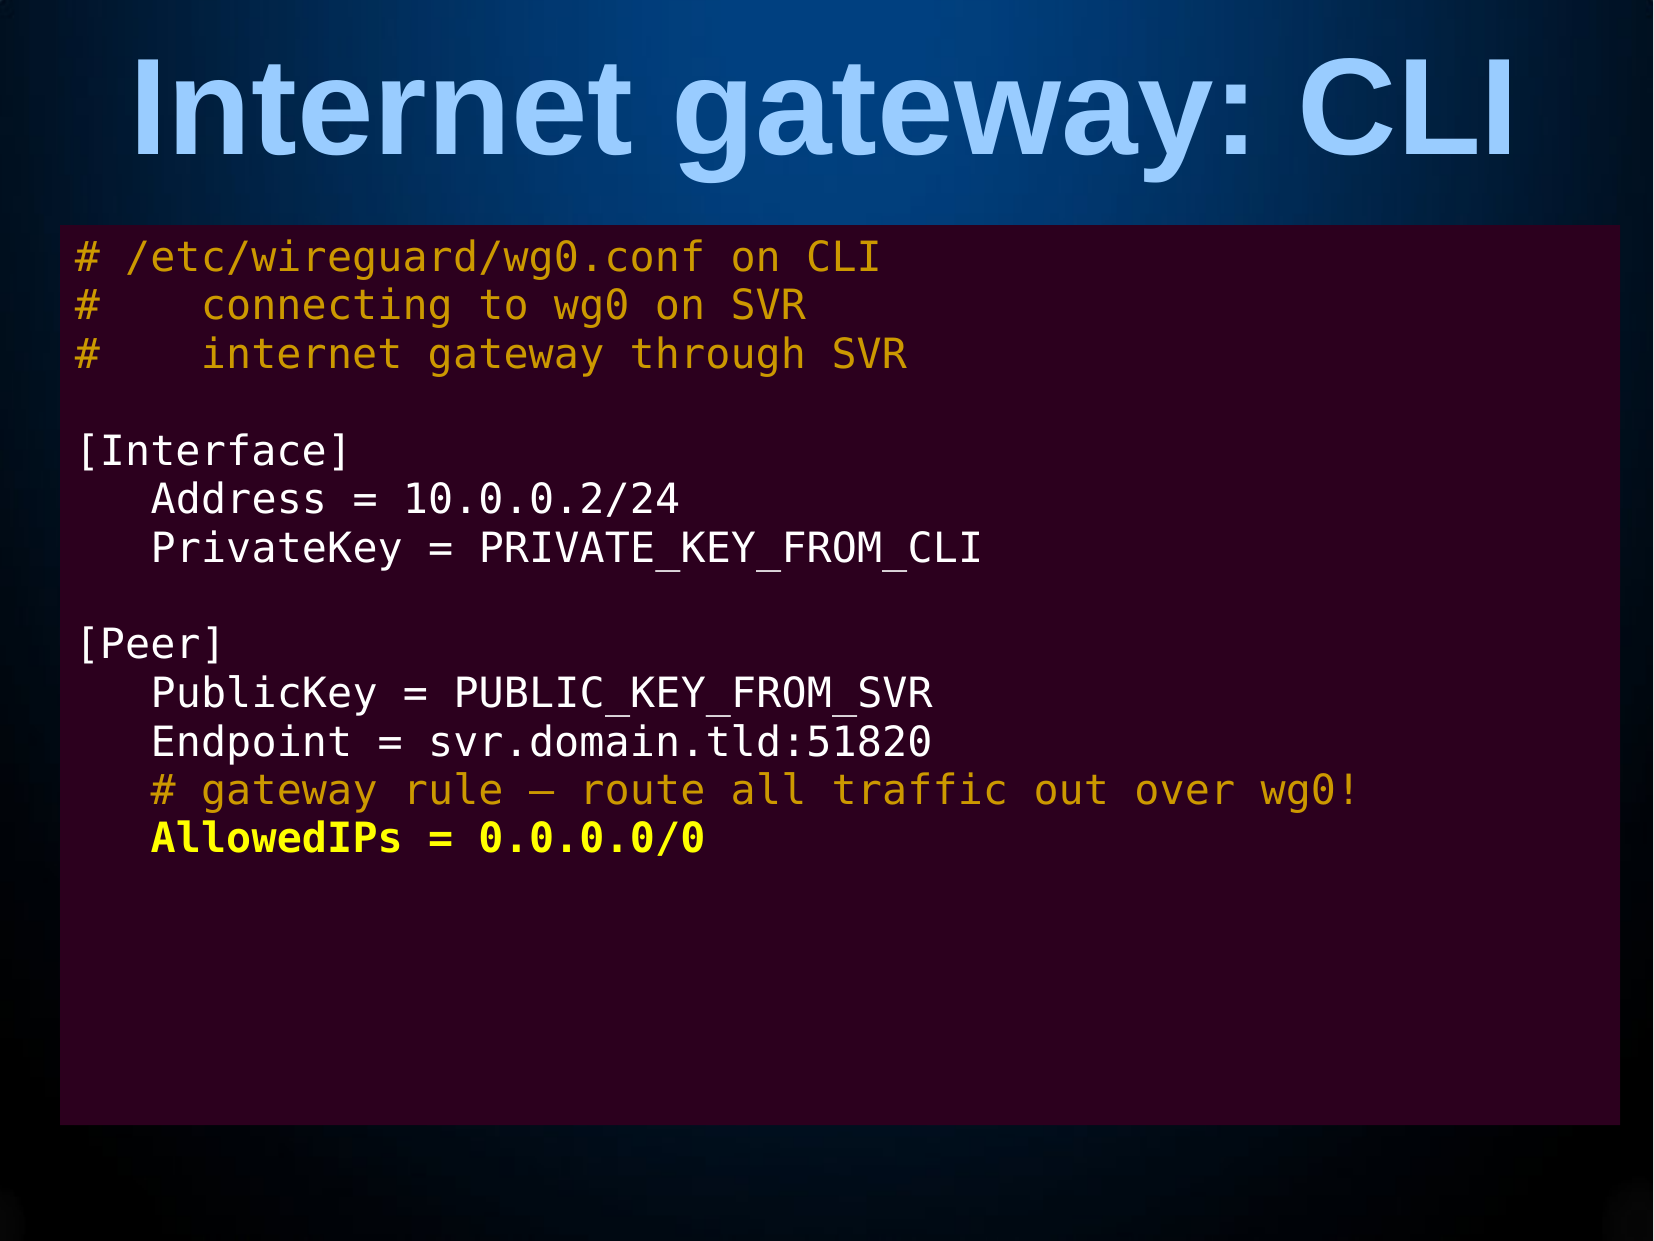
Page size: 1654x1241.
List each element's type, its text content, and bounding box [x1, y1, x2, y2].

title Internet gateway: CLI [0, 2, 1651, 211]
text_box # /etc/wireguard/wg0.conf on CLI # connecting to wg0 on SVR # internet gateway through SVR [Interface] Address = 10.0.0.2/24 PrivateKey = PRIVATE_KEY_FROM_CLI [Peer] PublicKey = PUBLIC_KEY_FROM_SVR Endpoint = svr.domain.tld:51820 # gateway rule – route all traffic out over wg0! AllowedIPs = 0.0.0.0/0 [60, 225, 1621, 1126]
picture [0, 0, 1654, 1241]
